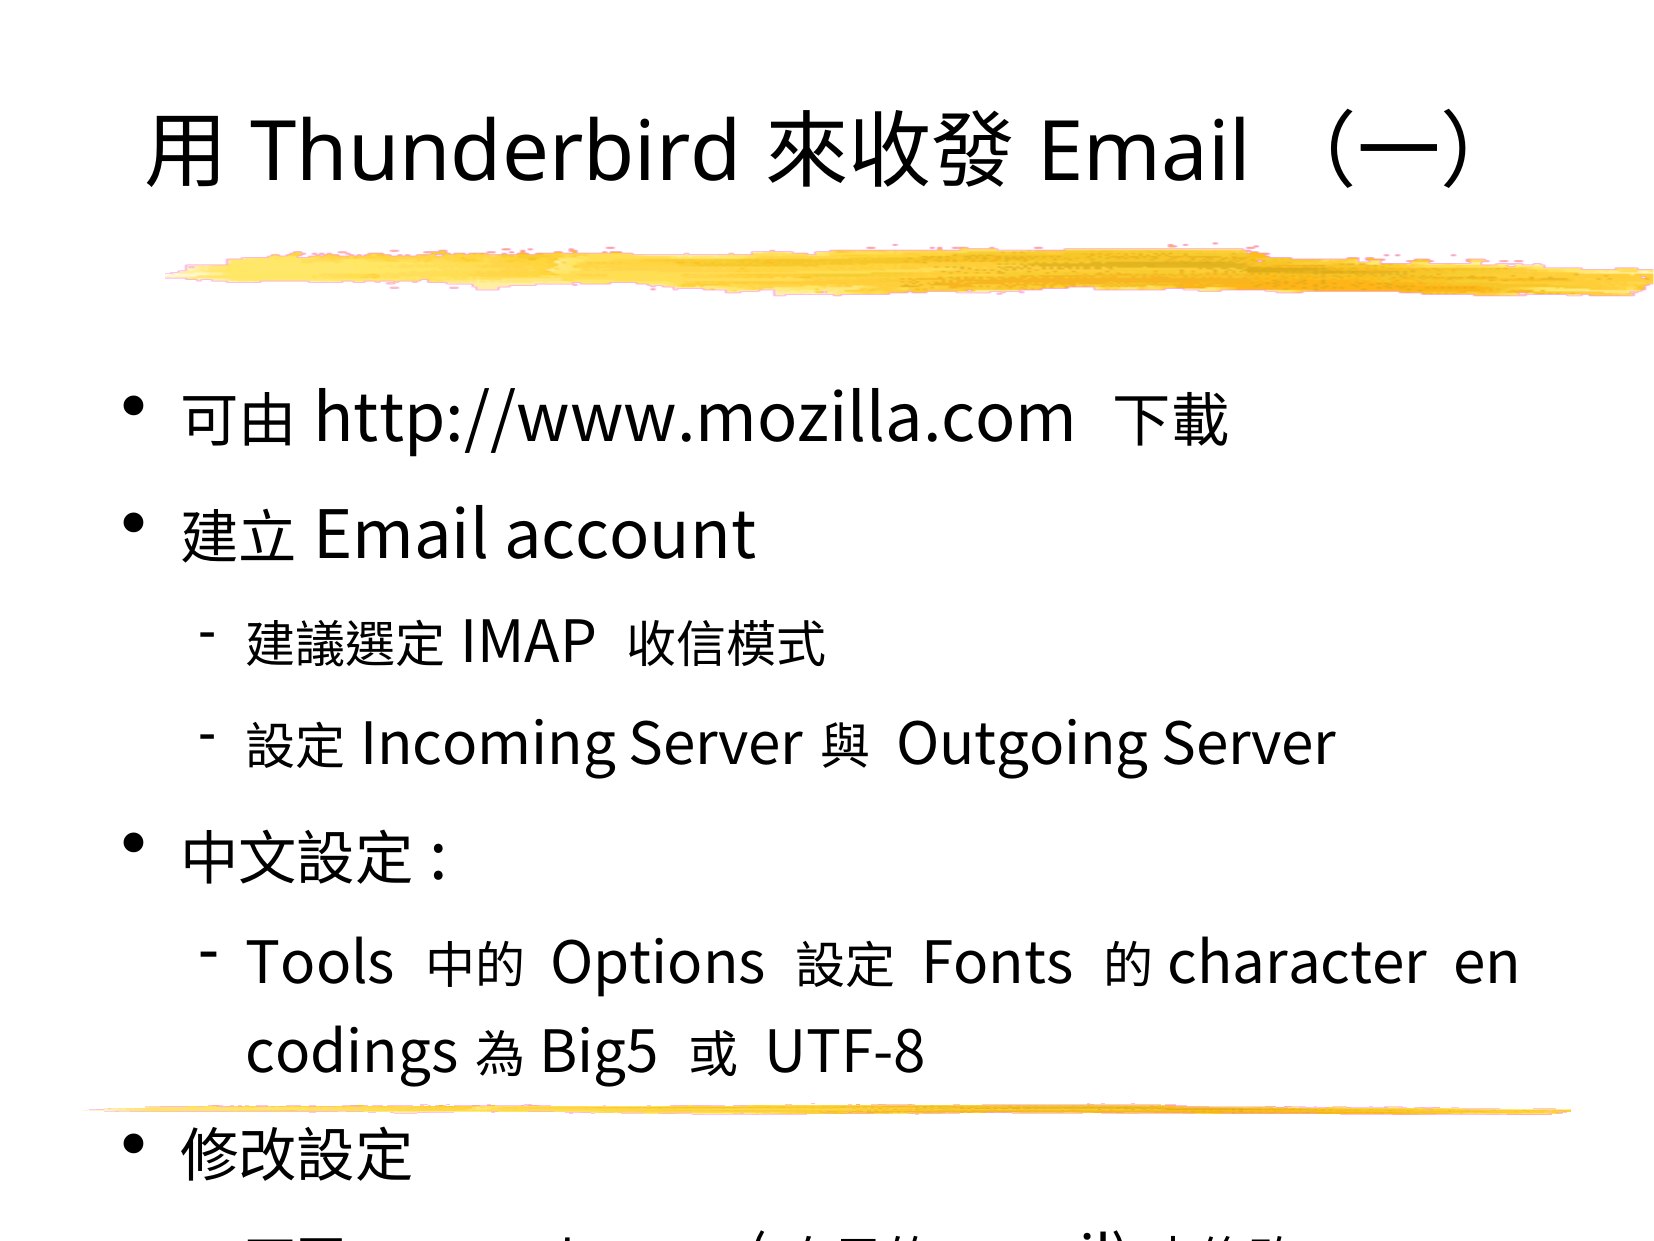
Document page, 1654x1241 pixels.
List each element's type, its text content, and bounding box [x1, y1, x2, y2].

picture [82, 1102, 124, 1117]
title 用Thunderbird來收發Email（一） [73, 41, 1595, 248]
picture [1530, 1102, 1571, 1117]
list 可由http://www.mozilla.com 下載 建立Email account 建議選定IMAP 收信模式 設定Incoming Server與 Outgoing Server 中文設定: Tools 中的 Options 設定 Fonts 的character encodings為Big5 或 UTF-8 修改設定 可壓account name(自己的 email)去修改 [124, 358, 1530, 1192]
picture [165, 237, 1654, 308]
